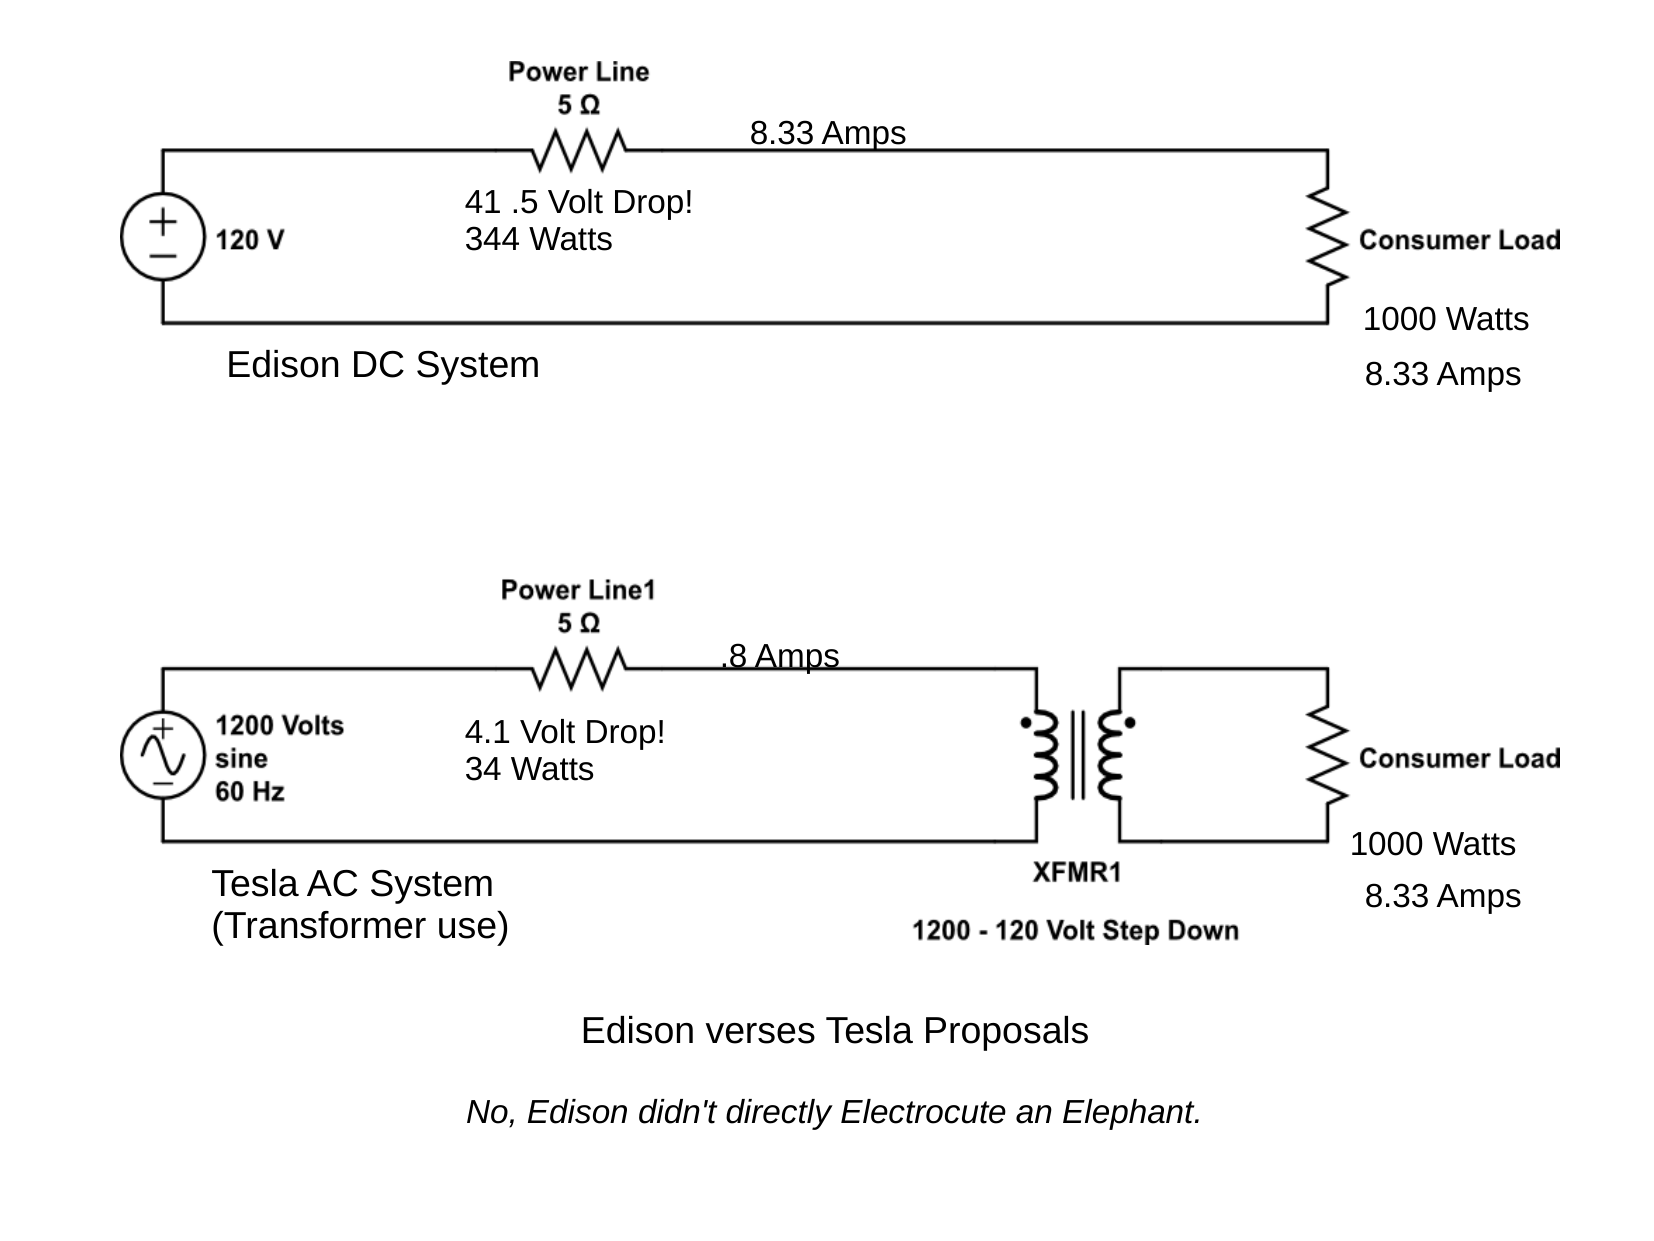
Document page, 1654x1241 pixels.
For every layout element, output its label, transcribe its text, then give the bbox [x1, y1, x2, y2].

text_box 1000 Watts [1348, 292, 1546, 346]
text_box 8.33 Amps [1350, 348, 1547, 401]
text_box 8.33 Amps [735, 107, 932, 160]
text_box 41 .5 Volt Drop! 344 Watts [450, 176, 721, 266]
text_box 1000 Watts [1335, 817, 1532, 871]
picture [120, 61, 1560, 946]
text_box Edison DC System [211, 336, 556, 394]
text_box 4.1 Volt Drop! 34 Watts [450, 705, 721, 796]
text_box Tesla AC System (Transformer use) [196, 855, 525, 955]
text_box .8 Amps [705, 630, 856, 683]
text_box Edison verses Tesla Proposals No, Edison didn't directly Electrocute an Elephant. [451, 1002, 1231, 1186]
text_box 8.33 Amps [1350, 870, 1547, 923]
